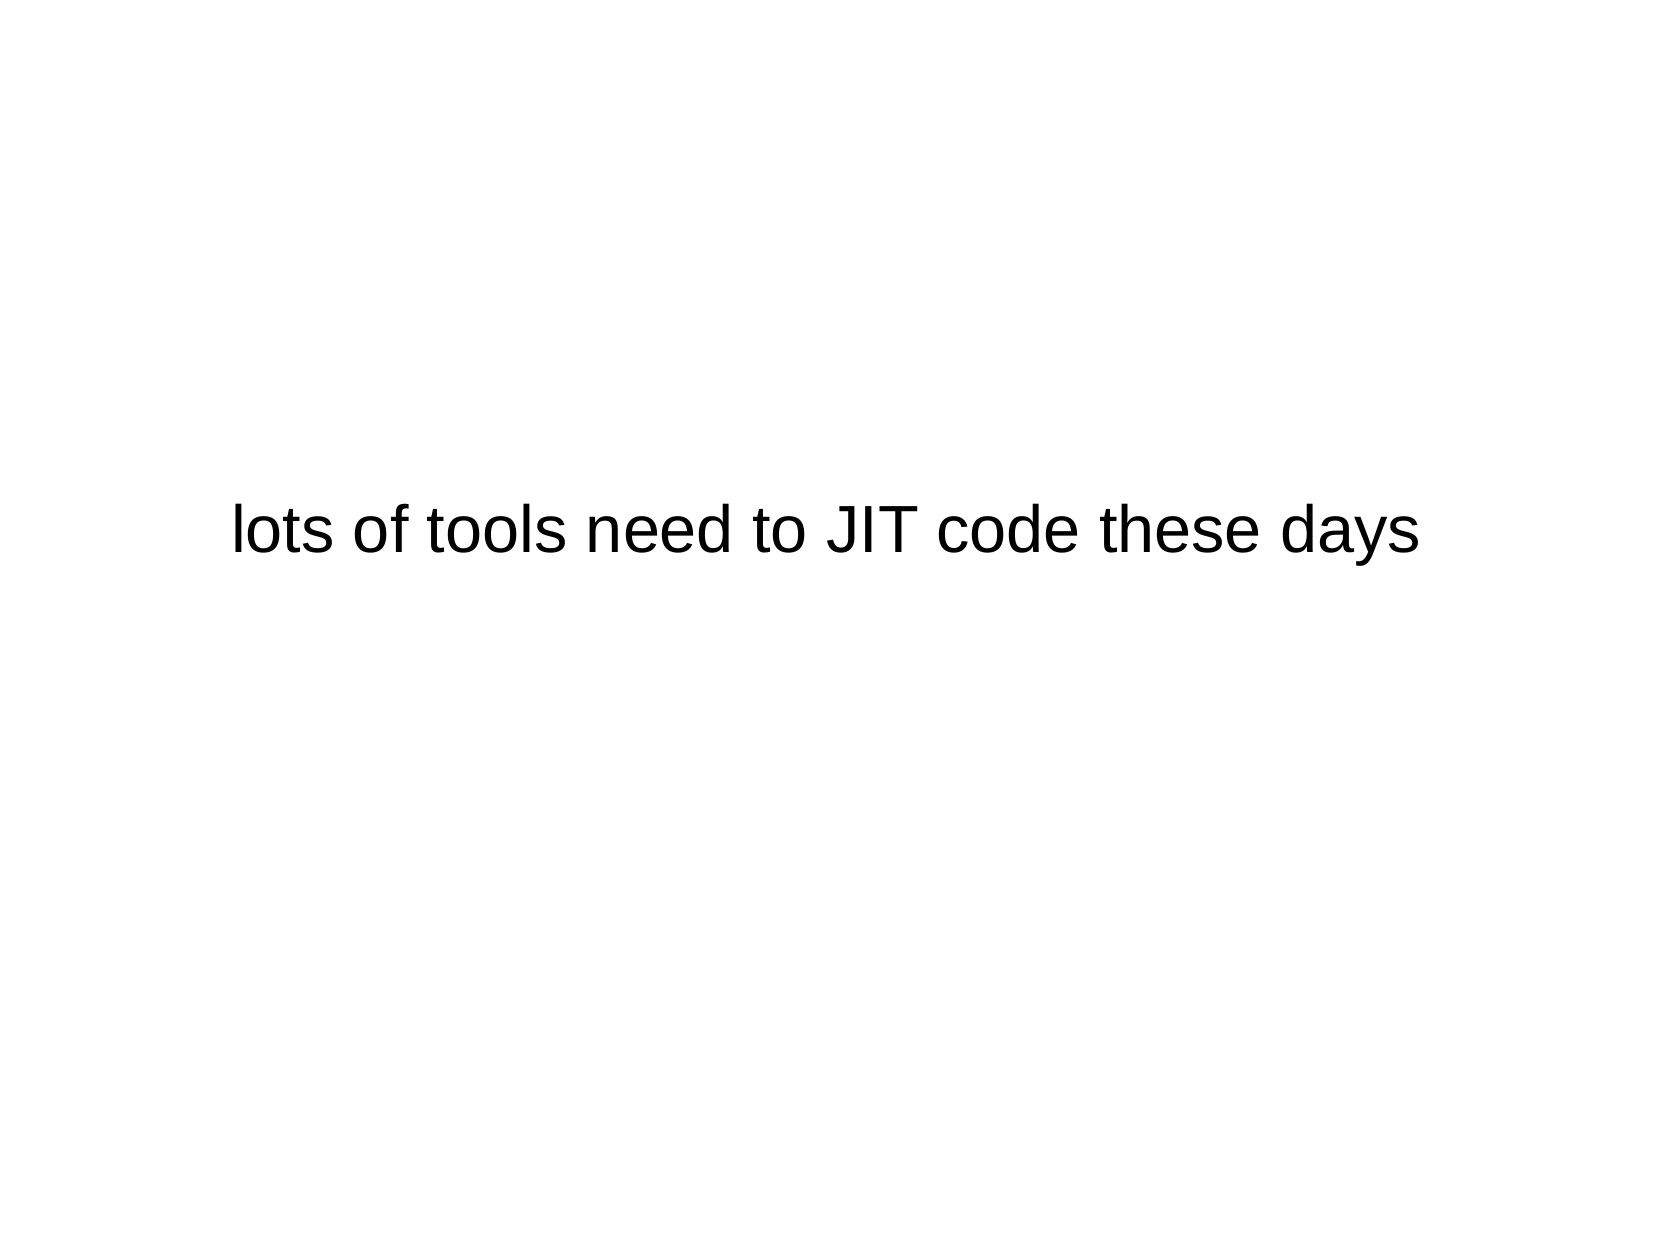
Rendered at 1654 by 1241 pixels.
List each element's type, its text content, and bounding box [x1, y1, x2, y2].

subtitle lots of tools need to JIT code these days [82, 49, 1571, 1010]
